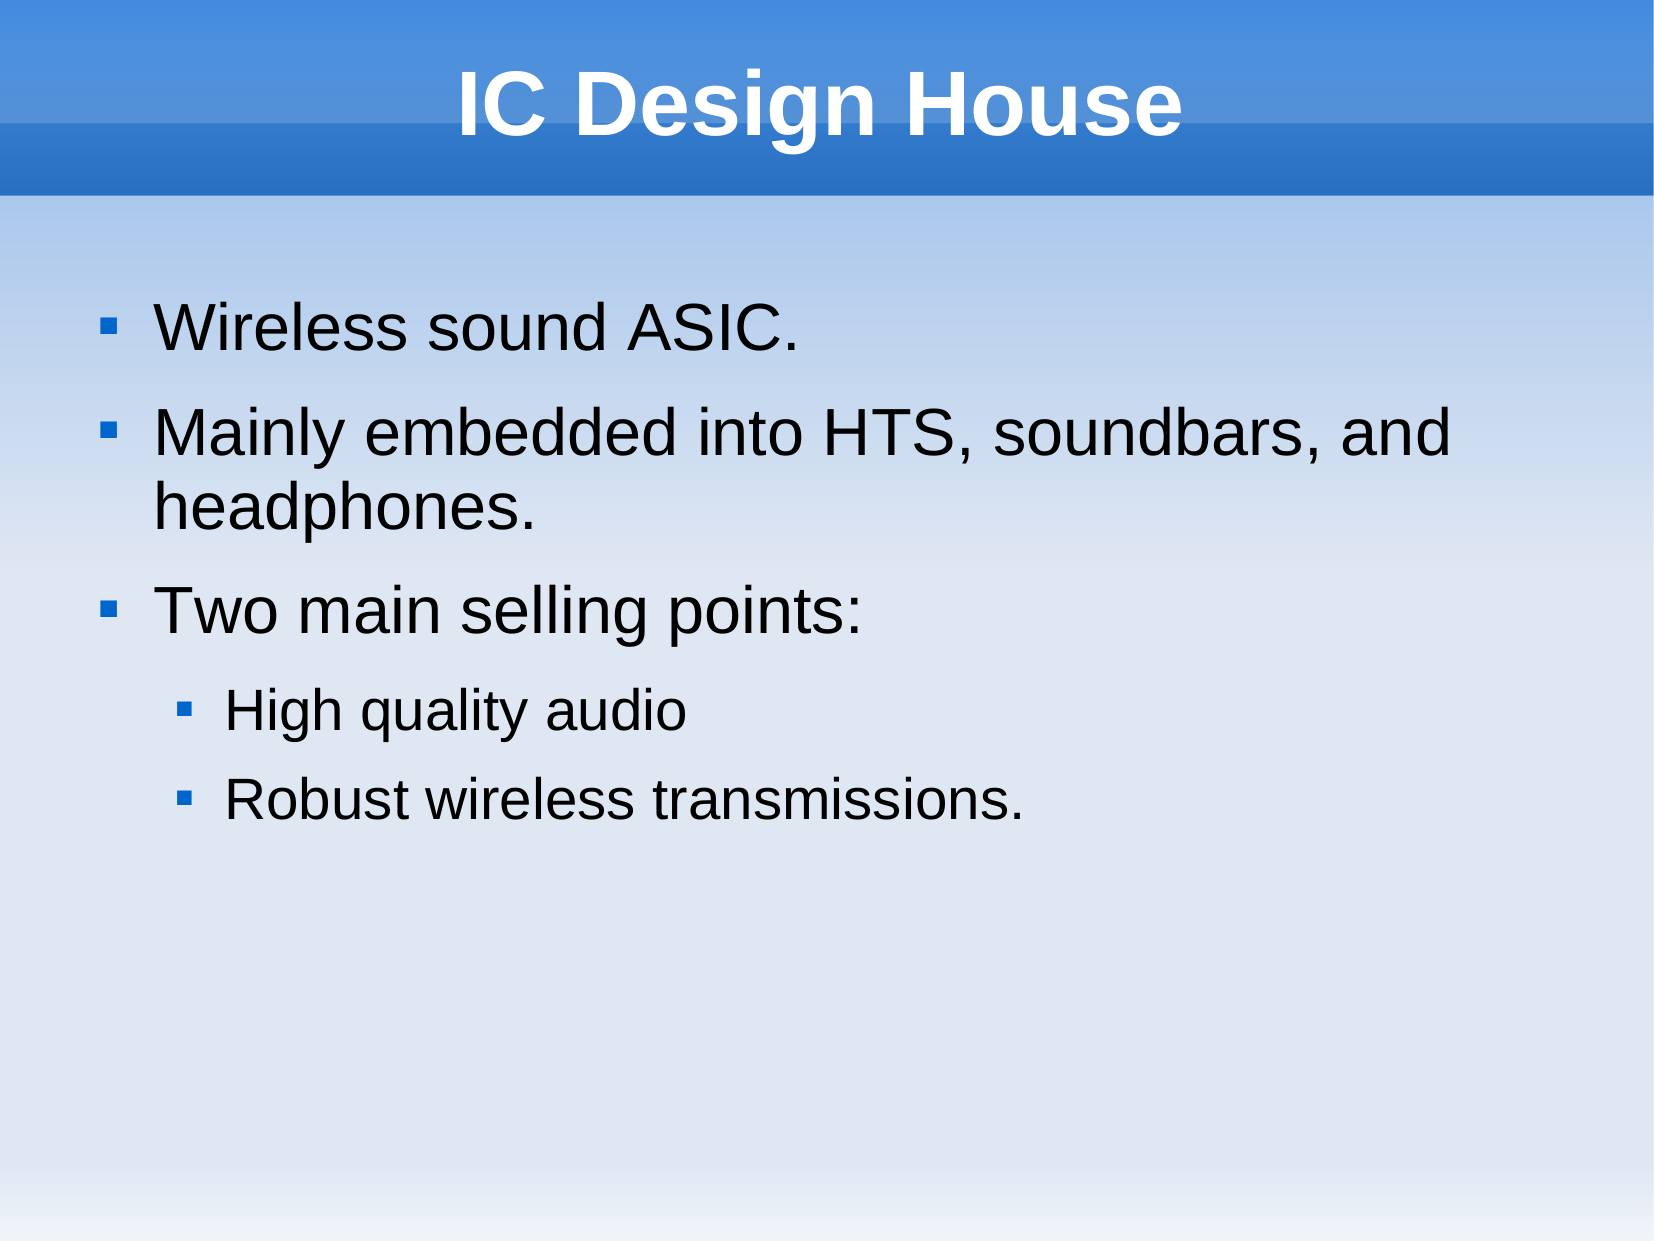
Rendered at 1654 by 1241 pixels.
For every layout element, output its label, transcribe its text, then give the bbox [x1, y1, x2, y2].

title IC Design House [76, 0, 1565, 208]
list Wireless sound ASIC. Mainly embedded into HTS, soundbars, and headphones. Two main selling points: High quality audio Robust wireless transmissions. [82, 290, 1571, 1109]
picture [0, 0, 1654, 1241]
